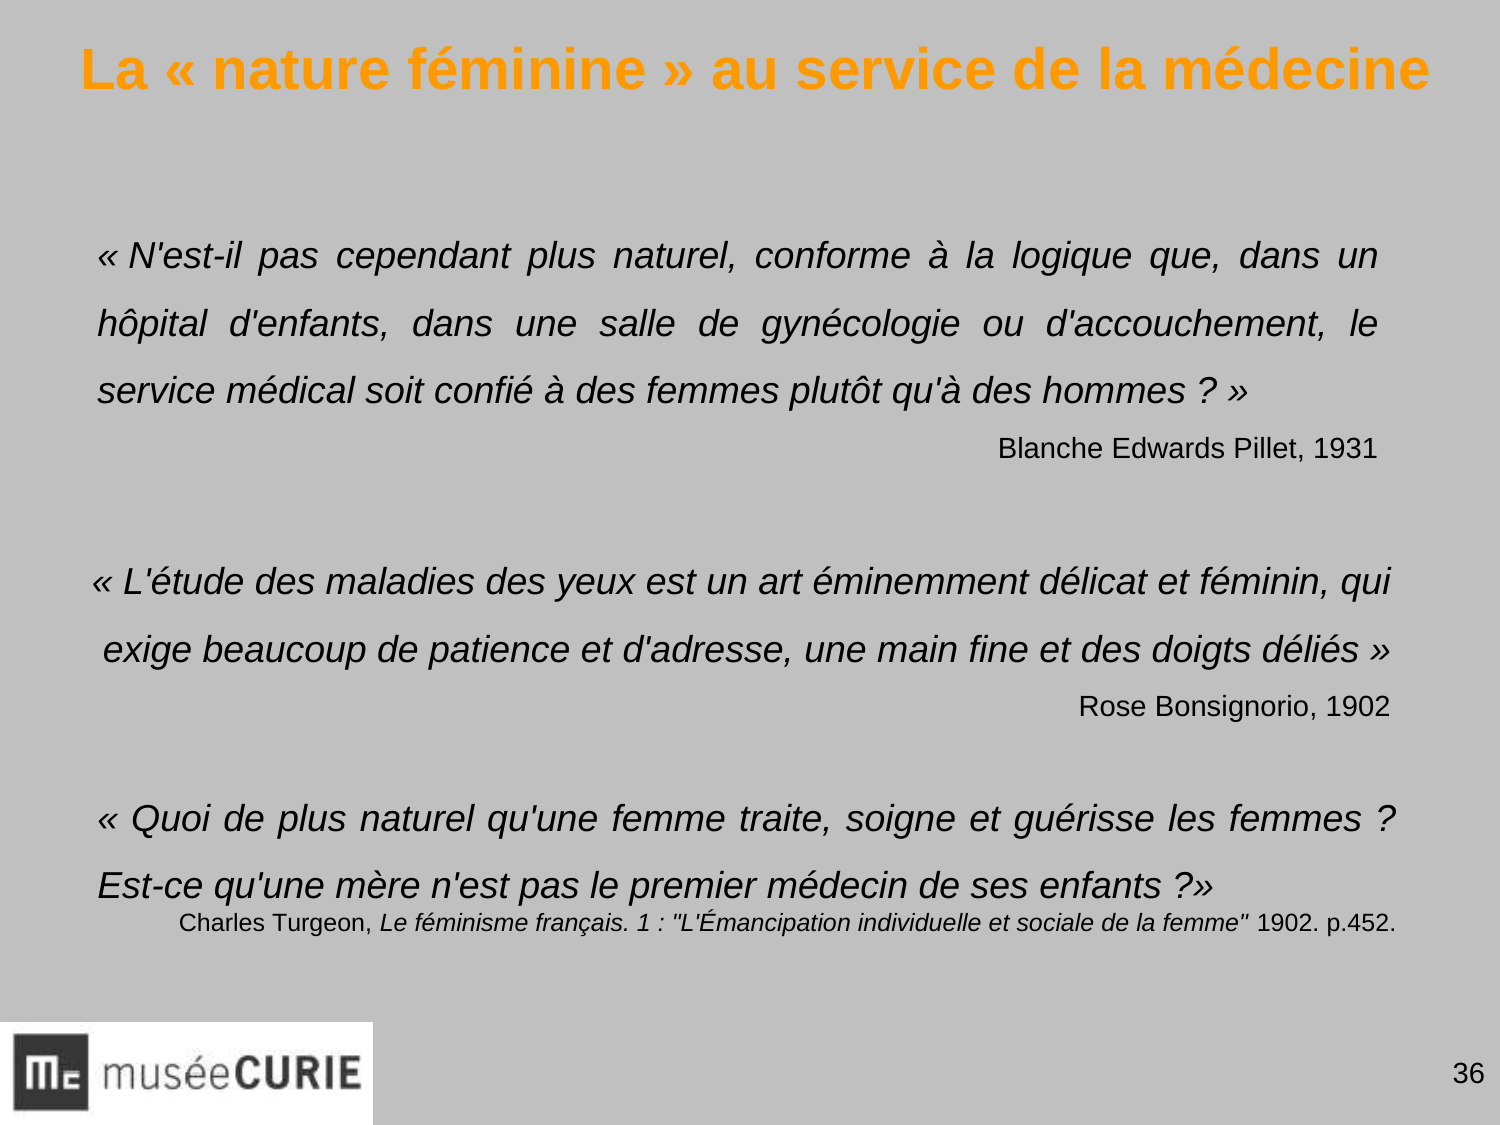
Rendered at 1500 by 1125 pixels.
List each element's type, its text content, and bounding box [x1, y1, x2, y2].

text_box « Quoi de plus naturel qu'une femme traite, soigne et guérisse les femmes ? Est-ce qu'une mère n'est pas le premier médecin de ses enfants ?» Charles Turgeon, Le féminisme français. 1 : "L'Émancipation individuelle et sociale de la femme" 1902. p.452. [82, 763, 1412, 944]
text_box « L'étude des maladies des yeux est un art éminemment délicat et féminin, qui exige beaucoup de patience et d'adresse, une main fine et des doigts déliés » Rose Bonsignorio, 1902 [29, 526, 1406, 730]
text_box « N'est-il pas cependant plus naturel, conforme à la logique que, dans un hôpital d'enfants, dans une salle de gynécologie ou d'accouchement, le service médical soit confié à des femmes plutôt qu'à des hommes ? » Blanche Edwards Pillet, 1931 [82, 201, 1394, 472]
picture [0, 1022, 373, 1125]
text_box <numéro> [1387, 1046, 1500, 1125]
text_box La « nature féminine » au service de la médecine [47, 36, 1466, 109]
